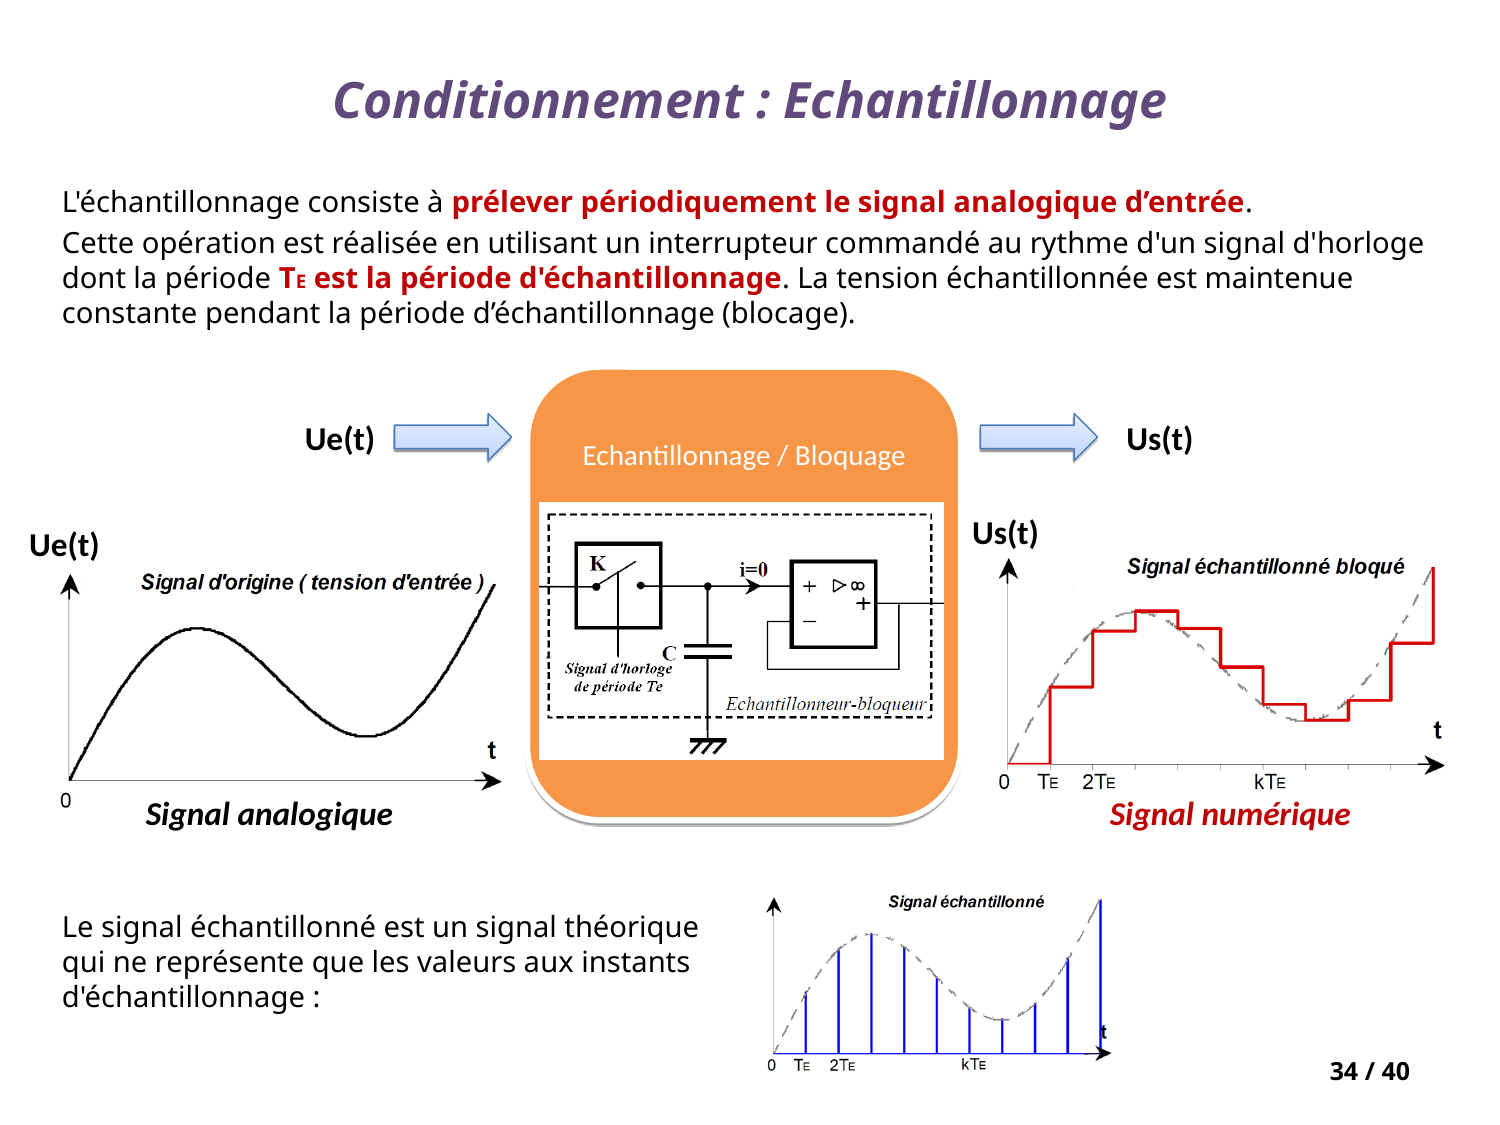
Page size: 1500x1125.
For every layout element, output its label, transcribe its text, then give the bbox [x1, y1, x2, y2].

picture [750, 881, 1135, 1090]
list L'échantillonnage consiste à prélever périodiquement le signal analogique d’entrée. Cette opération est réalisée en utilisant un interrupteur commandé au rythme d'un signal d'horloge dont la période TE est la période d'échantillonnage. La tension échantillonnée est maintenue constante pendant la période d’échantillonnage (blocage). Le signal échantillonné est un signal théorique qui ne représente que les valeurs aux instants d'échantillonnage : [46, 175, 1454, 1079]
picture [982, 527, 1477, 809]
text_box Echantillonnage / Bloquage [527, 366, 961, 821]
text_box Signal analogique [117, 785, 422, 840]
text_box Ue(t) [11, 515, 118, 571]
text_box Us(t) [944, 503, 1112, 559]
text_box [446, 413, 512, 461]
picture [45, 562, 516, 816]
text_box [980, 425, 1054, 449]
title Conditionnement : Echantillonnage [75, 45, 1425, 153]
slide_number <numéro> / 40 [1074, 1042, 1425, 1103]
text_box Signal numérique [1078, 785, 1383, 840]
text_box Us(t) [1054, 410, 1266, 465]
picture [539, 502, 944, 761]
text_box Ue(t) [234, 410, 446, 465]
